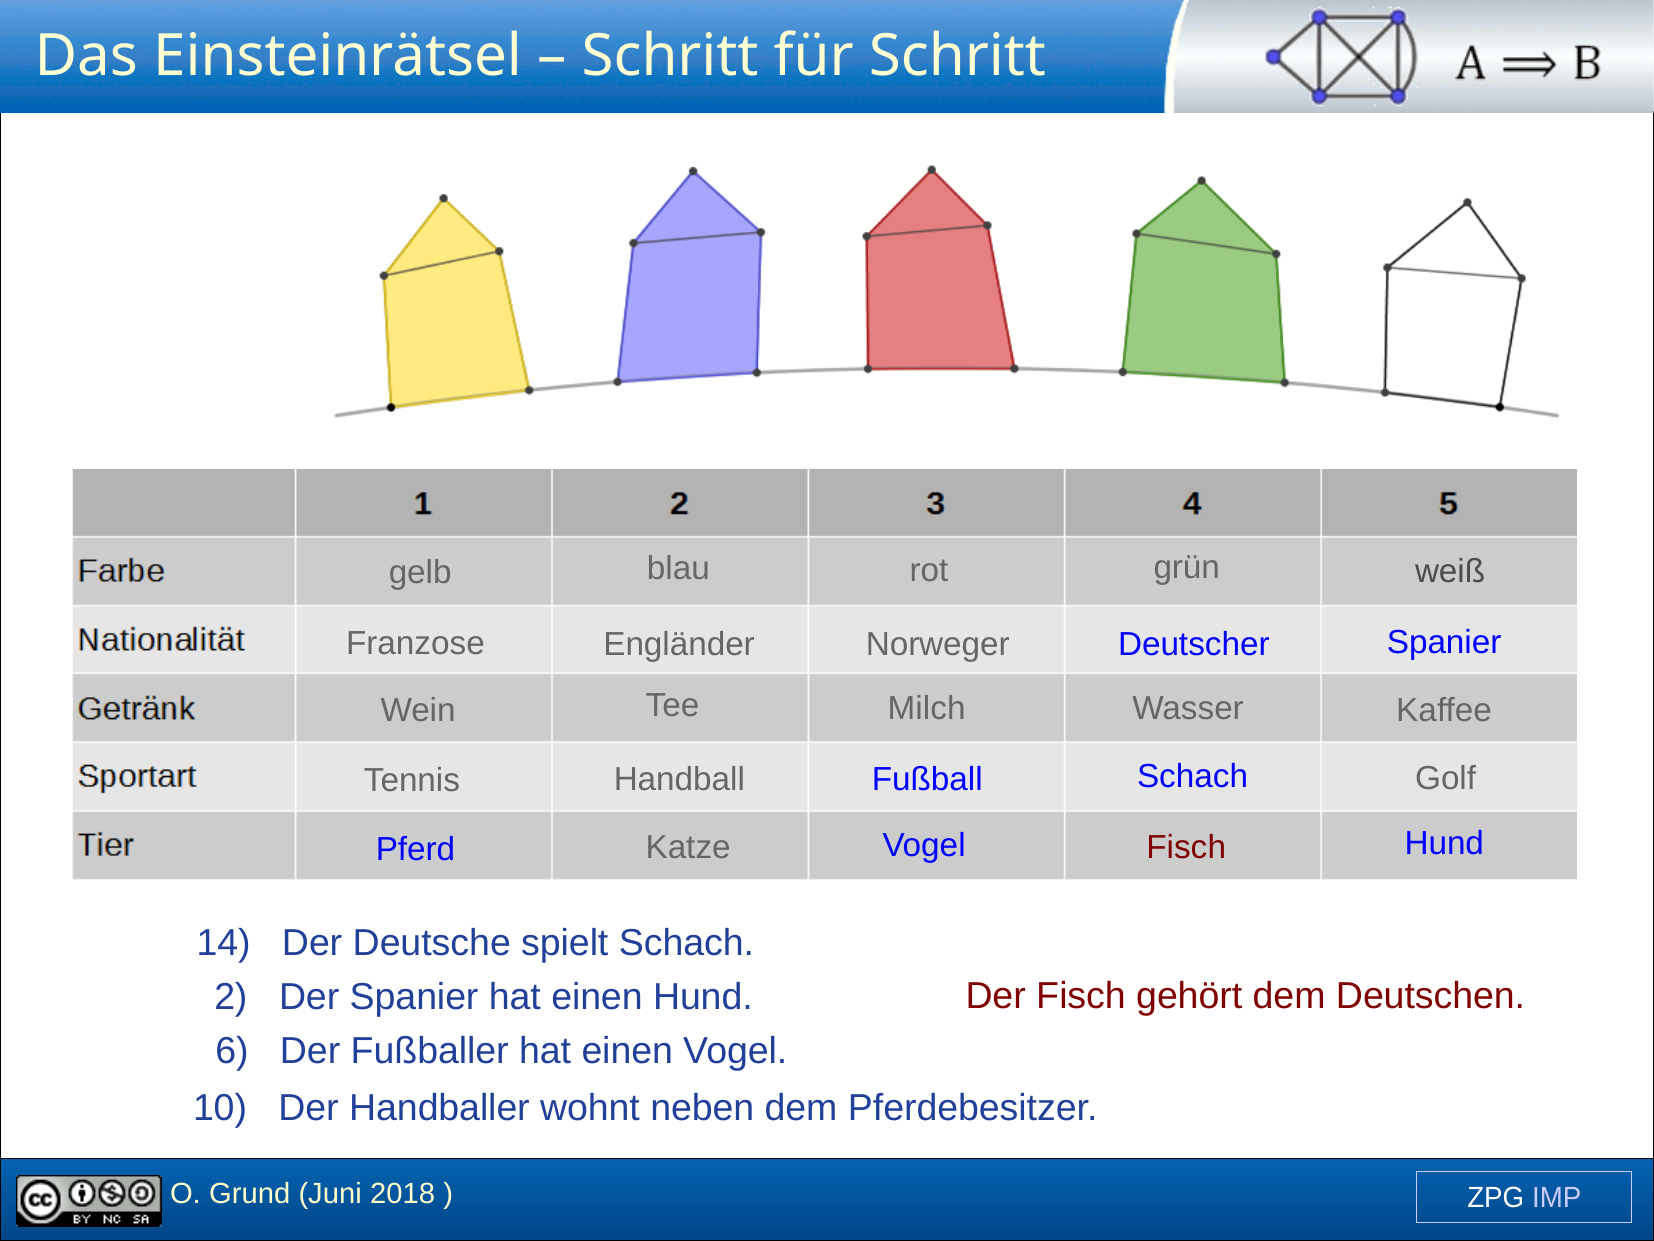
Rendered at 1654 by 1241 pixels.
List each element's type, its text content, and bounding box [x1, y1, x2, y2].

text_box 6) Der Fußballer hat einen Vogel. [106, 1015, 856, 1072]
text_box Der Fisch gehört dem Deutschen. [856, 967, 1610, 1076]
text_box 14) Der Deutsche spielt Schach. [87, 908, 1491, 972]
text_box Fisch [1131, 821, 1242, 874]
text_box blau [632, 542, 725, 595]
text_box Kaffee [1381, 684, 1507, 737]
title Das Einsteinrätsel – Schritt für Schritt [34, 14, 1151, 92]
text_box Golf [1400, 751, 1492, 804]
picture [0, 0, 1654, 113]
text_box Deutscher [1103, 618, 1285, 670]
text_box gelb [374, 545, 481, 605]
picture [70, 469, 1577, 881]
text_box Spanier [1372, 615, 1517, 668]
picture [319, 155, 1572, 428]
text_box Vogel [867, 819, 981, 872]
text_box Franzose [331, 616, 500, 669]
text_box Wasser [1117, 681, 1259, 734]
text_box Katze [630, 821, 769, 874]
text_box Tennis [349, 753, 487, 806]
text_box Handball [598, 752, 761, 805]
text_box Tee [630, 679, 715, 732]
text_box Fußball [857, 752, 999, 805]
text_box Milch [872, 681, 995, 739]
text_box Norweger [851, 617, 1065, 673]
text_box Engländer [588, 618, 770, 670]
text_box Schach [1122, 750, 1264, 803]
text_box grün [1138, 541, 1235, 593]
text_box rot [894, 544, 964, 597]
text_box Hund [1389, 816, 1499, 869]
text_box 10) Der Handballer wohnt neben dem Pferdebesitzer. [83, 1072, 1216, 1142]
text_box Wein [365, 684, 471, 737]
text_box 2) Der Spanier hat einen Hund. [84, 961, 856, 1034]
text_box Pferd [361, 822, 471, 875]
text_box weiß [1400, 544, 1501, 597]
picture [16, 1175, 162, 1227]
